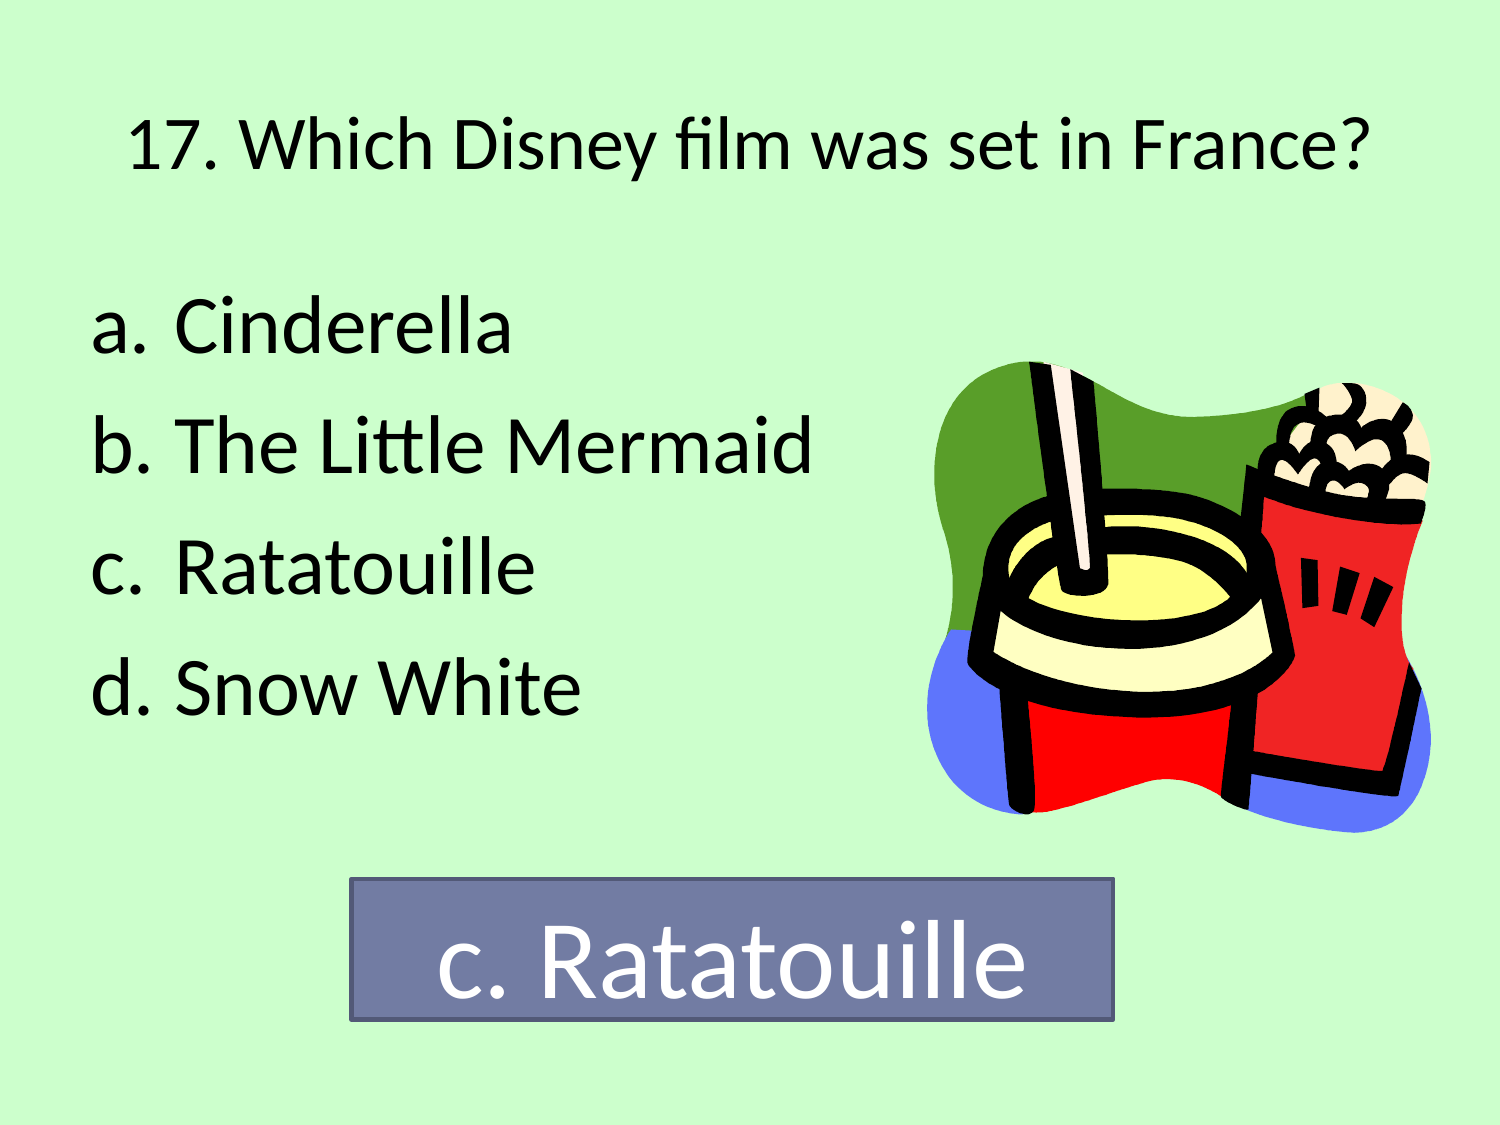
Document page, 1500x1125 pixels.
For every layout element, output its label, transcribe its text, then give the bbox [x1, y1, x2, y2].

list Cinderella The Little Mermaid Ratatouille Snow White [75, 262, 1426, 1005]
title 17. Which Disney film was set in France? [75, 45, 1426, 233]
text_box c. Ratatouille [352, 879, 1113, 1020]
picture [927, 361, 1436, 837]
